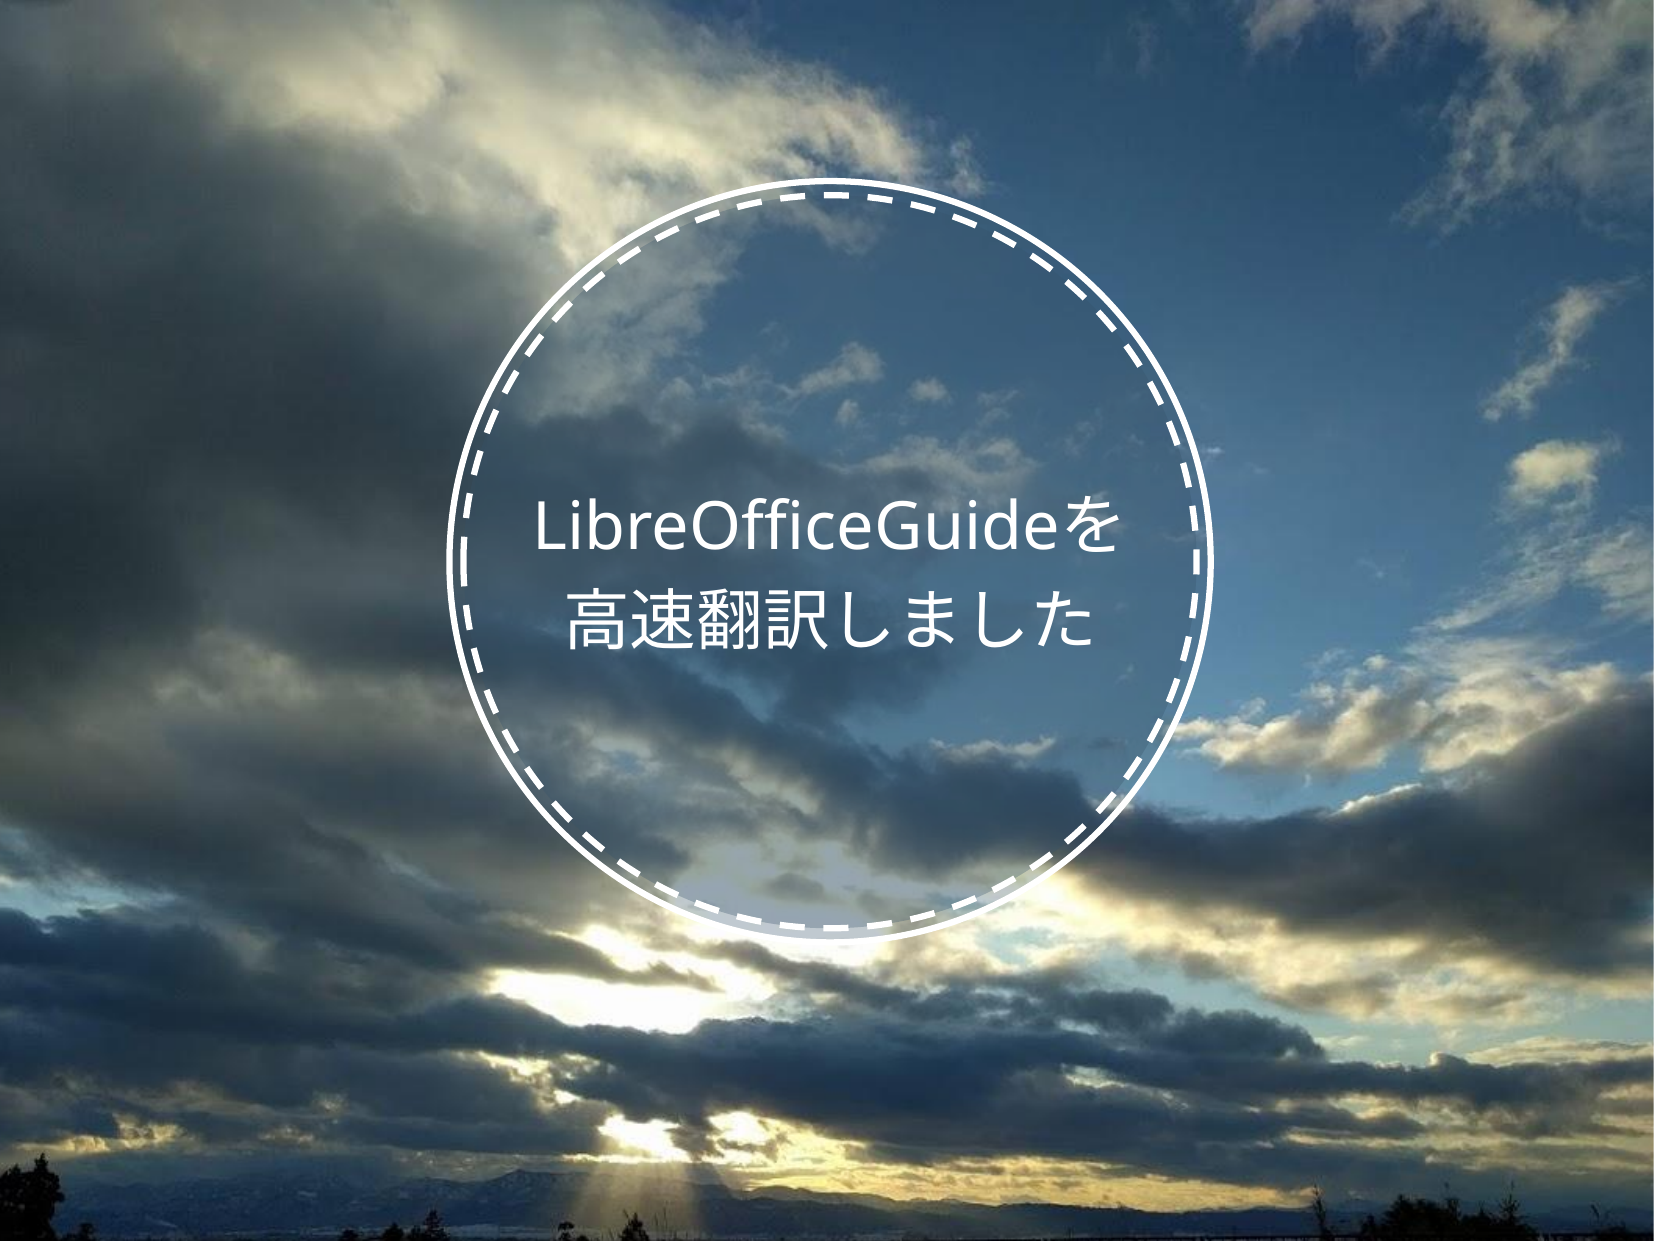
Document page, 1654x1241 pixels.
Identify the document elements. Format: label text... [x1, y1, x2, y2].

text_box [510, 768, 1150, 943]
picture [0, 0, 1654, 1241]
text_box LibreOfficeGuideを 高速翻訳しました [483, 372, 1177, 768]
text_box [449, 405, 483, 719]
text_box [1177, 405, 1211, 719]
text_box [500, 181, 1161, 372]
